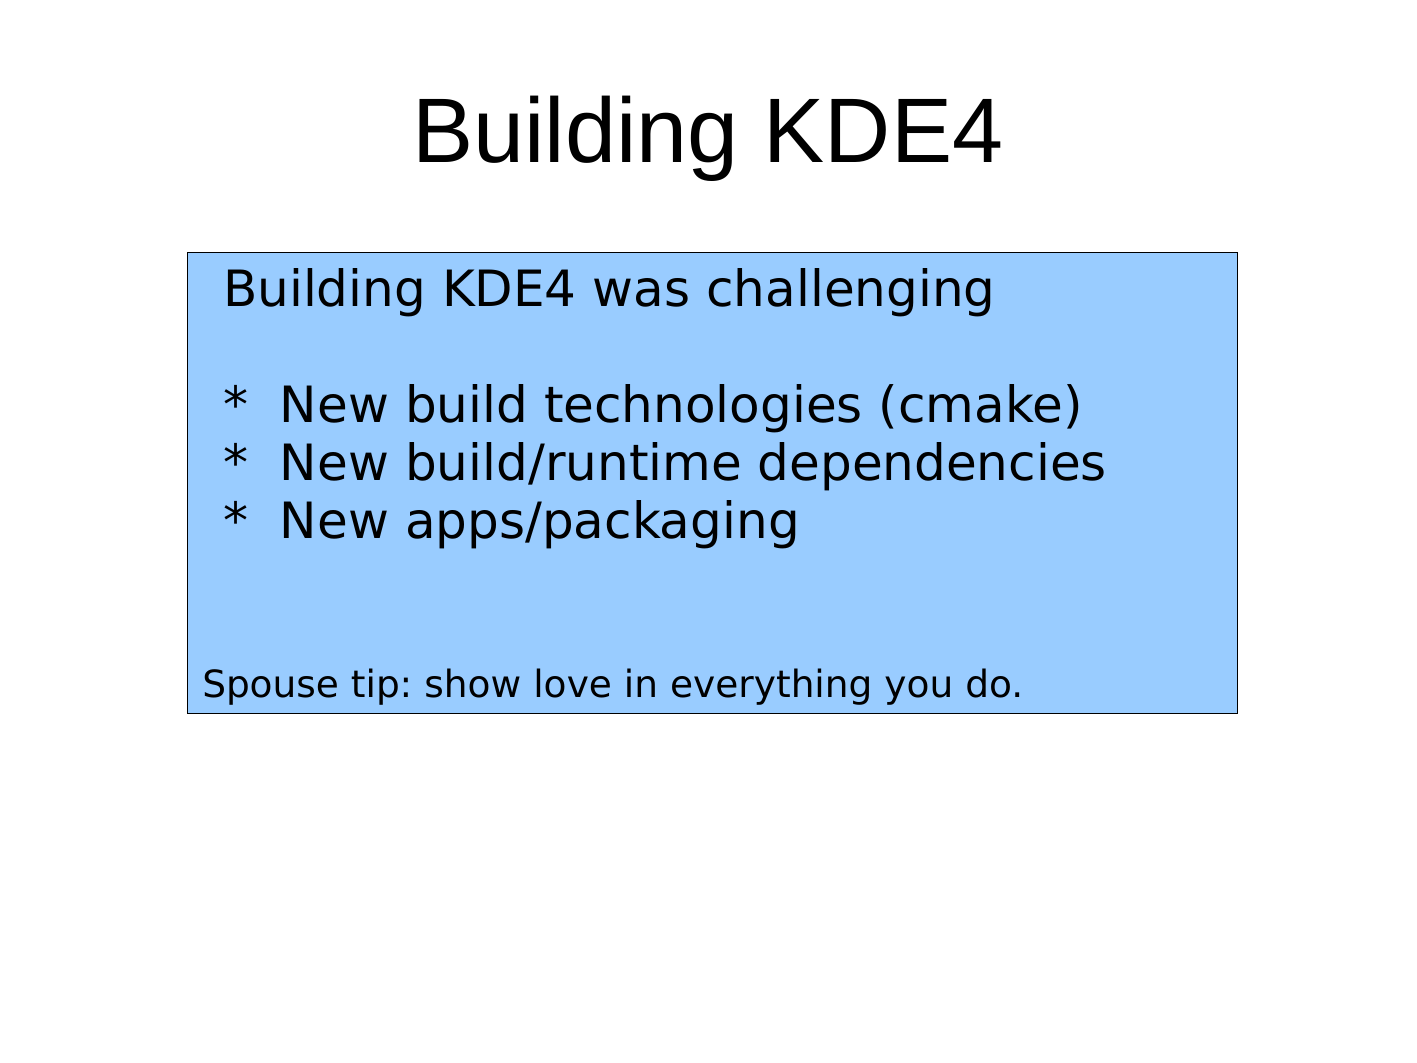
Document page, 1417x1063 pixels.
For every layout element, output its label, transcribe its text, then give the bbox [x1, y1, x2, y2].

title Building KDE4 [70, 49, 1346, 213]
text_box Building KDE4 was challenging * New build technologies (cmake) * New build/runtime dependencies * New apps/packaging Spouse tip: show love in everything you do. [187, 252, 1238, 714]
